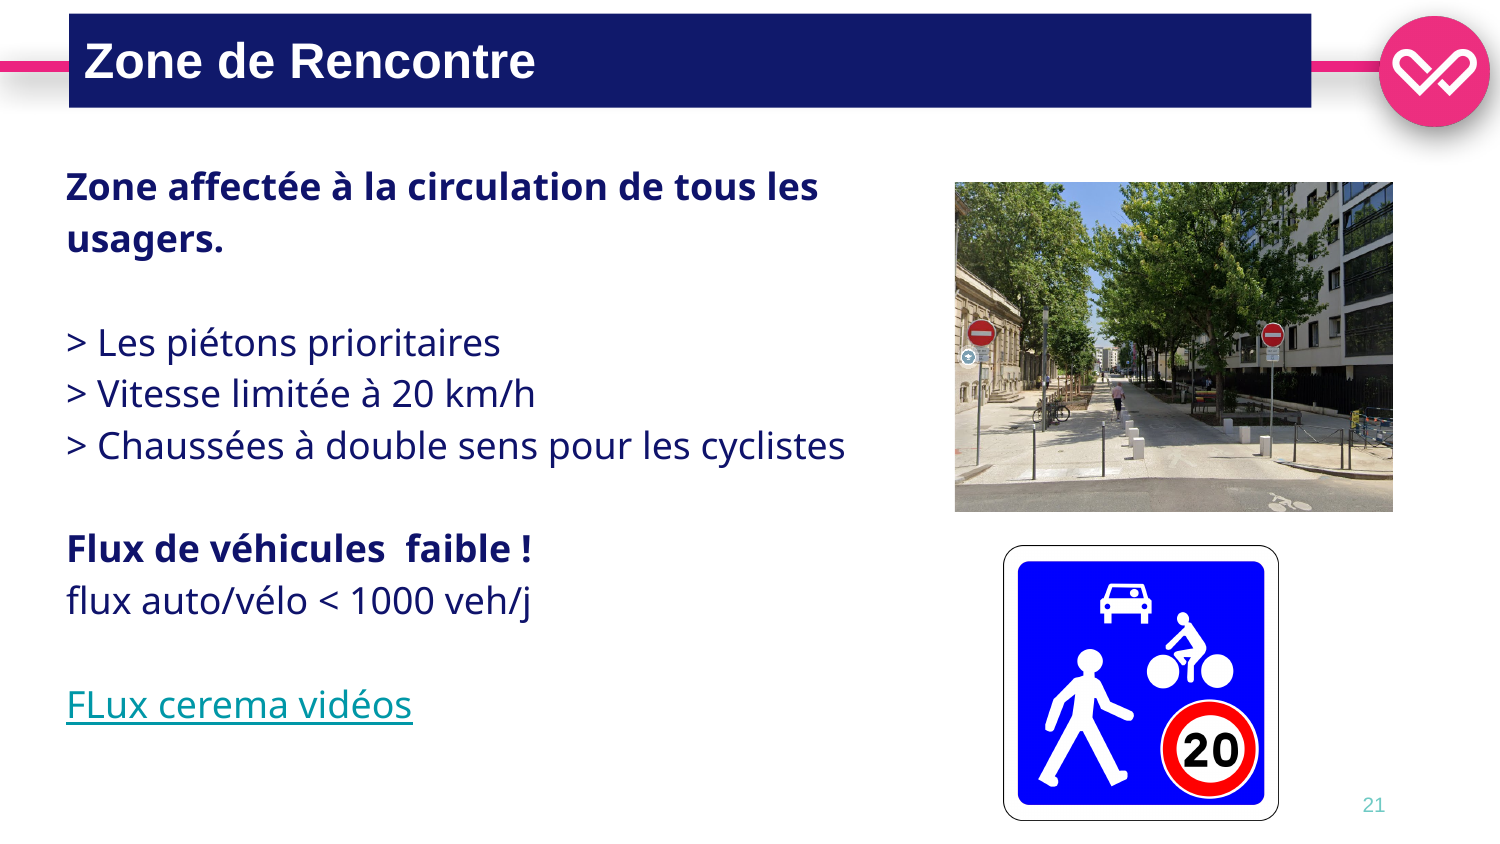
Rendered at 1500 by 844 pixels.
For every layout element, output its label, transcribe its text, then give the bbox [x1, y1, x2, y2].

title Zone de Rencontre [69, 13, 1312, 108]
slide_number <number> [1059, 782, 1397, 827]
picture [1003, 545, 1279, 821]
picture [1379, 16, 1490, 127]
text_box Zone affectée à la circulation de tous les usagers. > Les piétons prioritaires > Vitesse limitée à 20 km/h > Chaussées à double sens pour les cyclistes Flux de véhicules faible ! flux auto/vélo < 1000 veh/j FLux cerema vidéos [51, 141, 933, 827]
picture [954, 182, 1431, 512]
